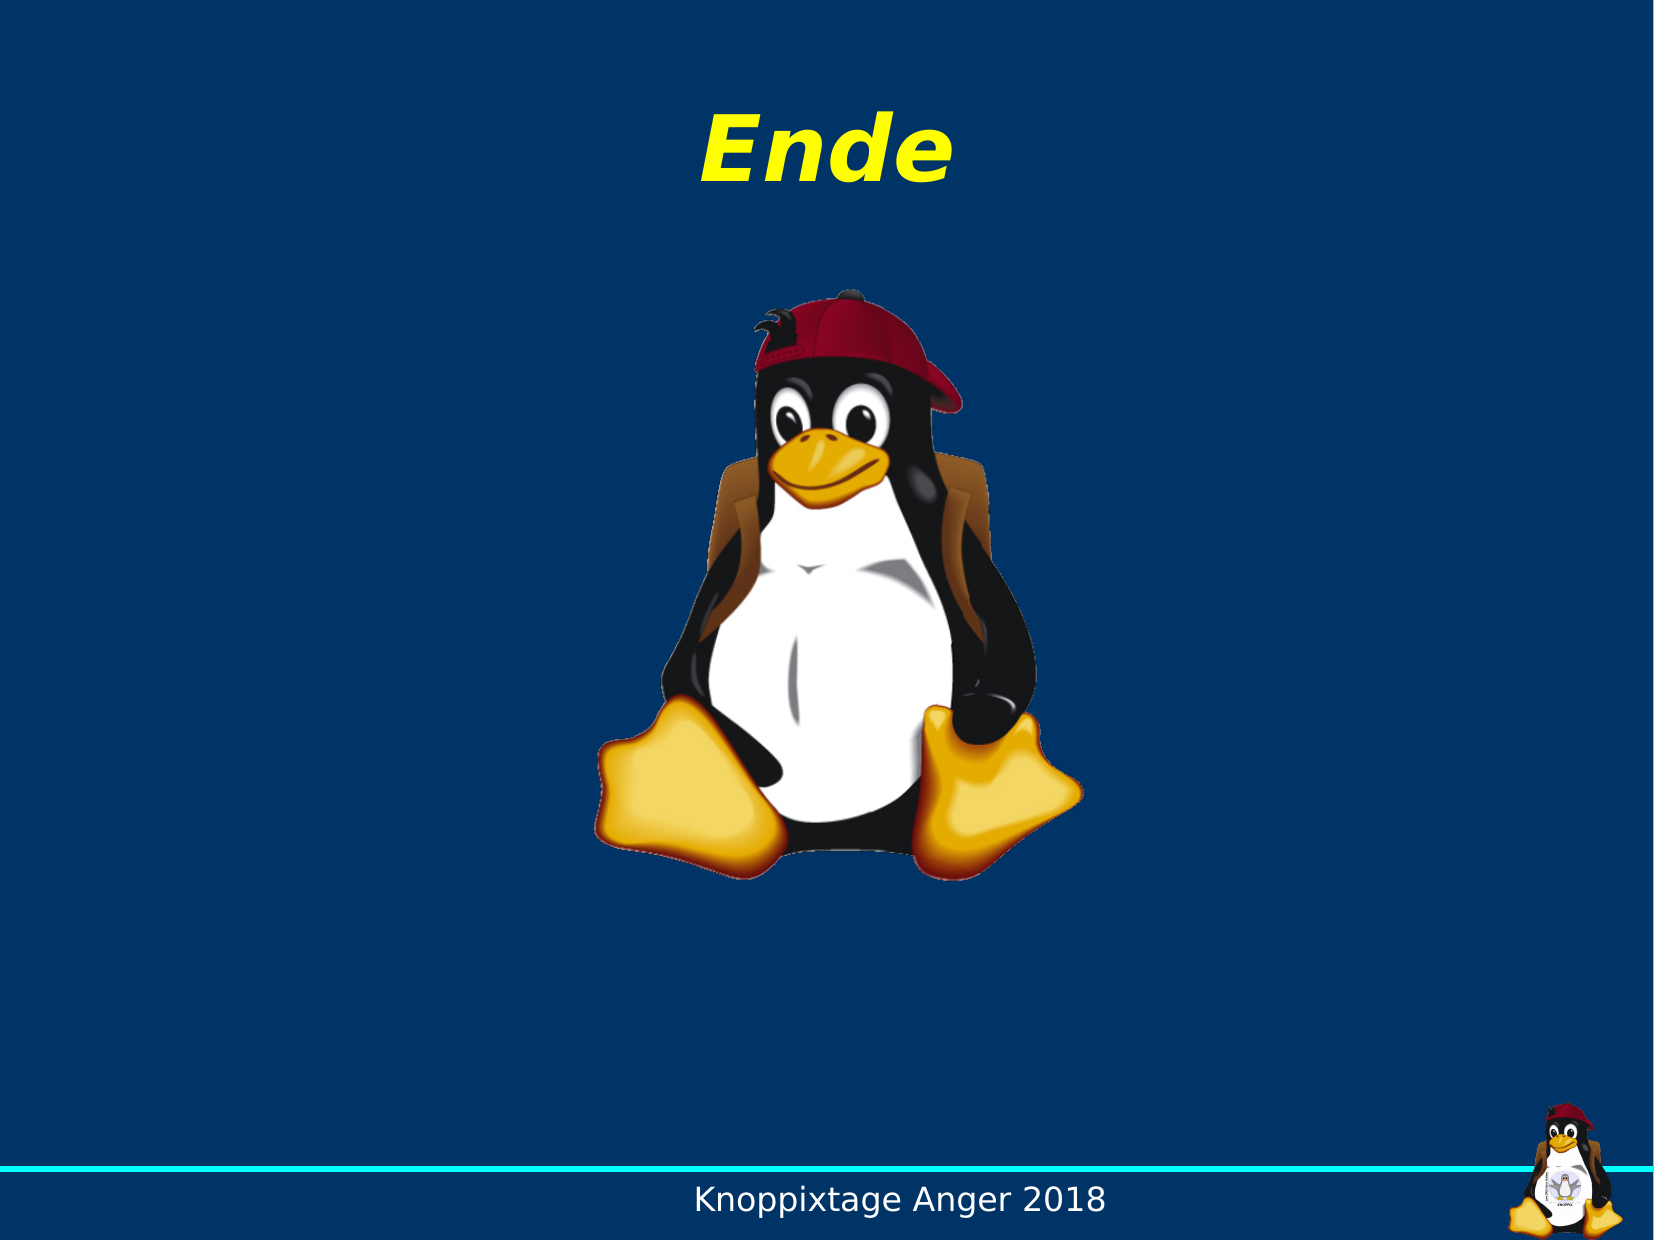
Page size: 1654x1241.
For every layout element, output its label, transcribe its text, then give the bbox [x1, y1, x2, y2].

picture [1505, 1100, 1625, 1241]
picture [582, 283, 1093, 886]
title Ende [121, 46, 1534, 254]
